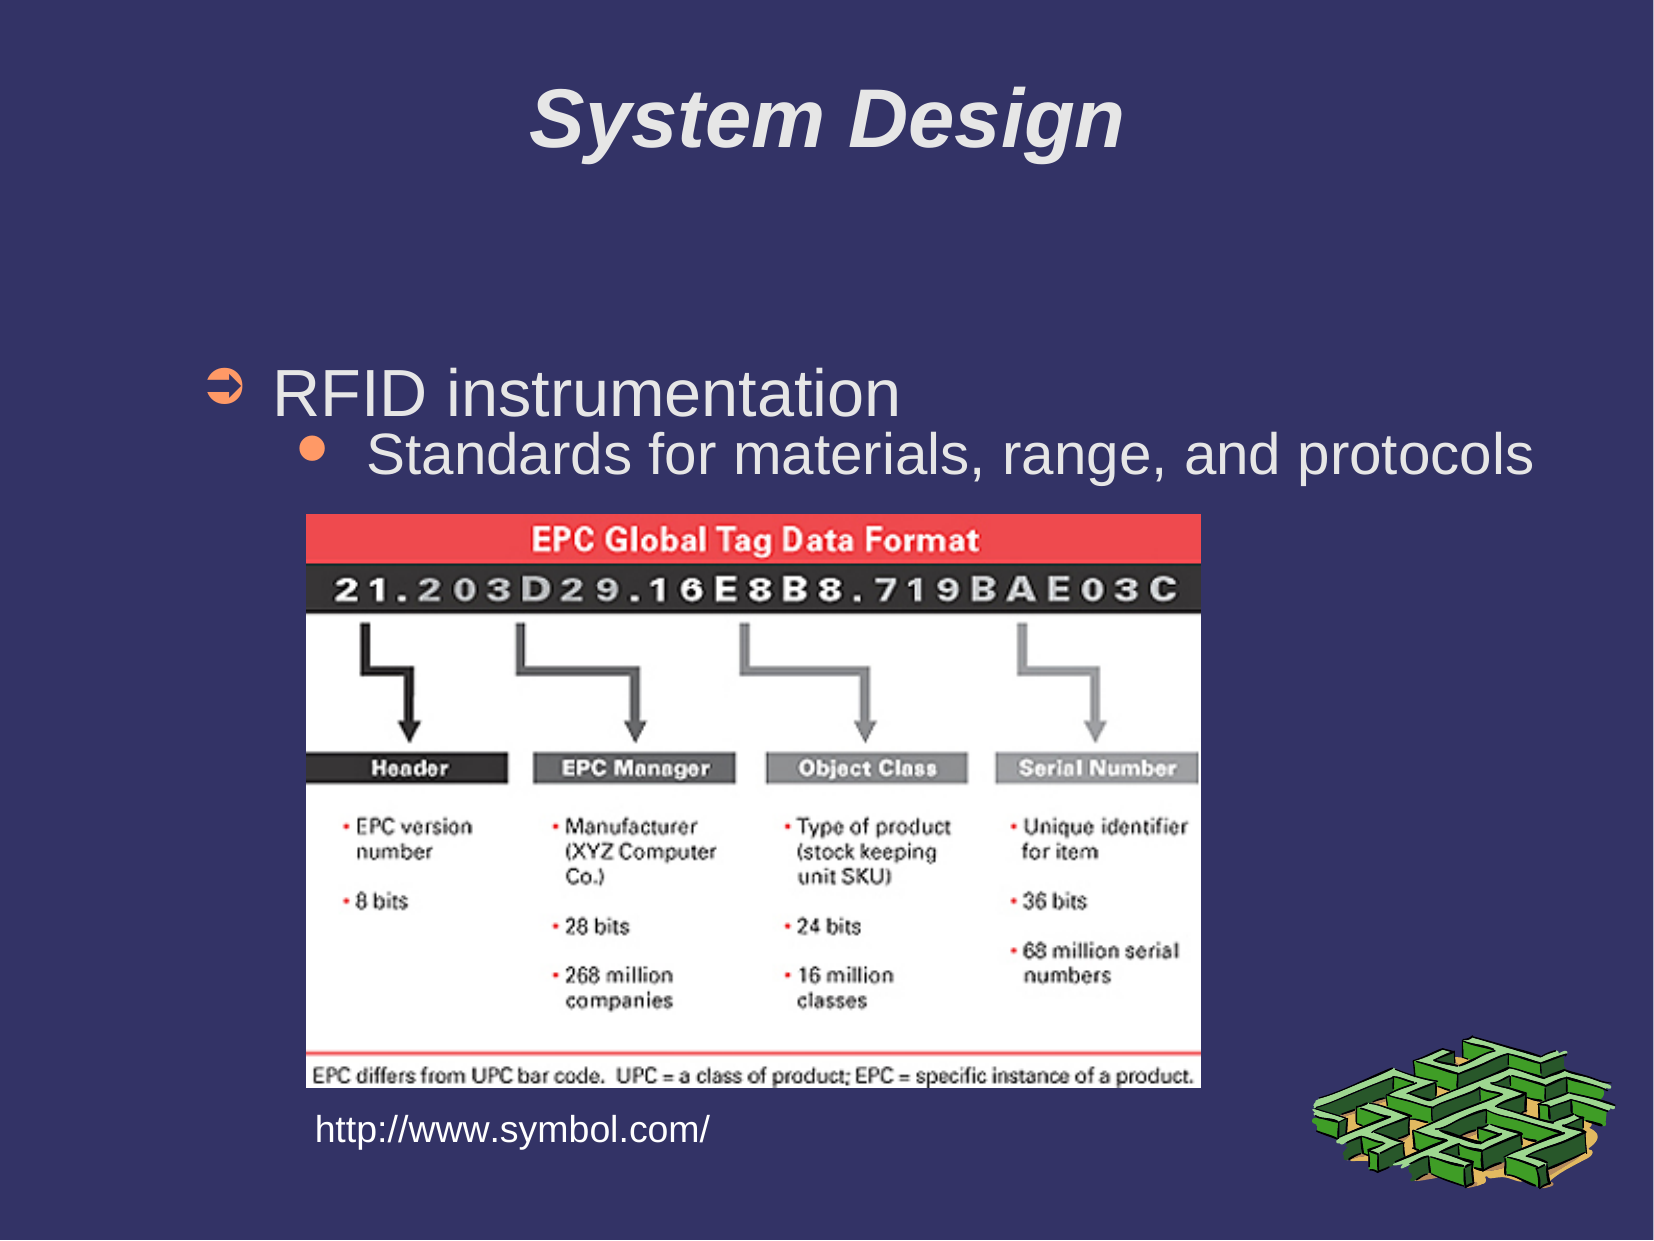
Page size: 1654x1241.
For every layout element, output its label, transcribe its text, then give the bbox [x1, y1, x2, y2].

title System Design [121, 26, 1534, 220]
text_box http://www.symbol.com/ [299, 1105, 726, 1158]
picture [306, 514, 1201, 1088]
list RFID instrumentation Standards for materials, range, and protocols [178, 364, 1570, 1132]
